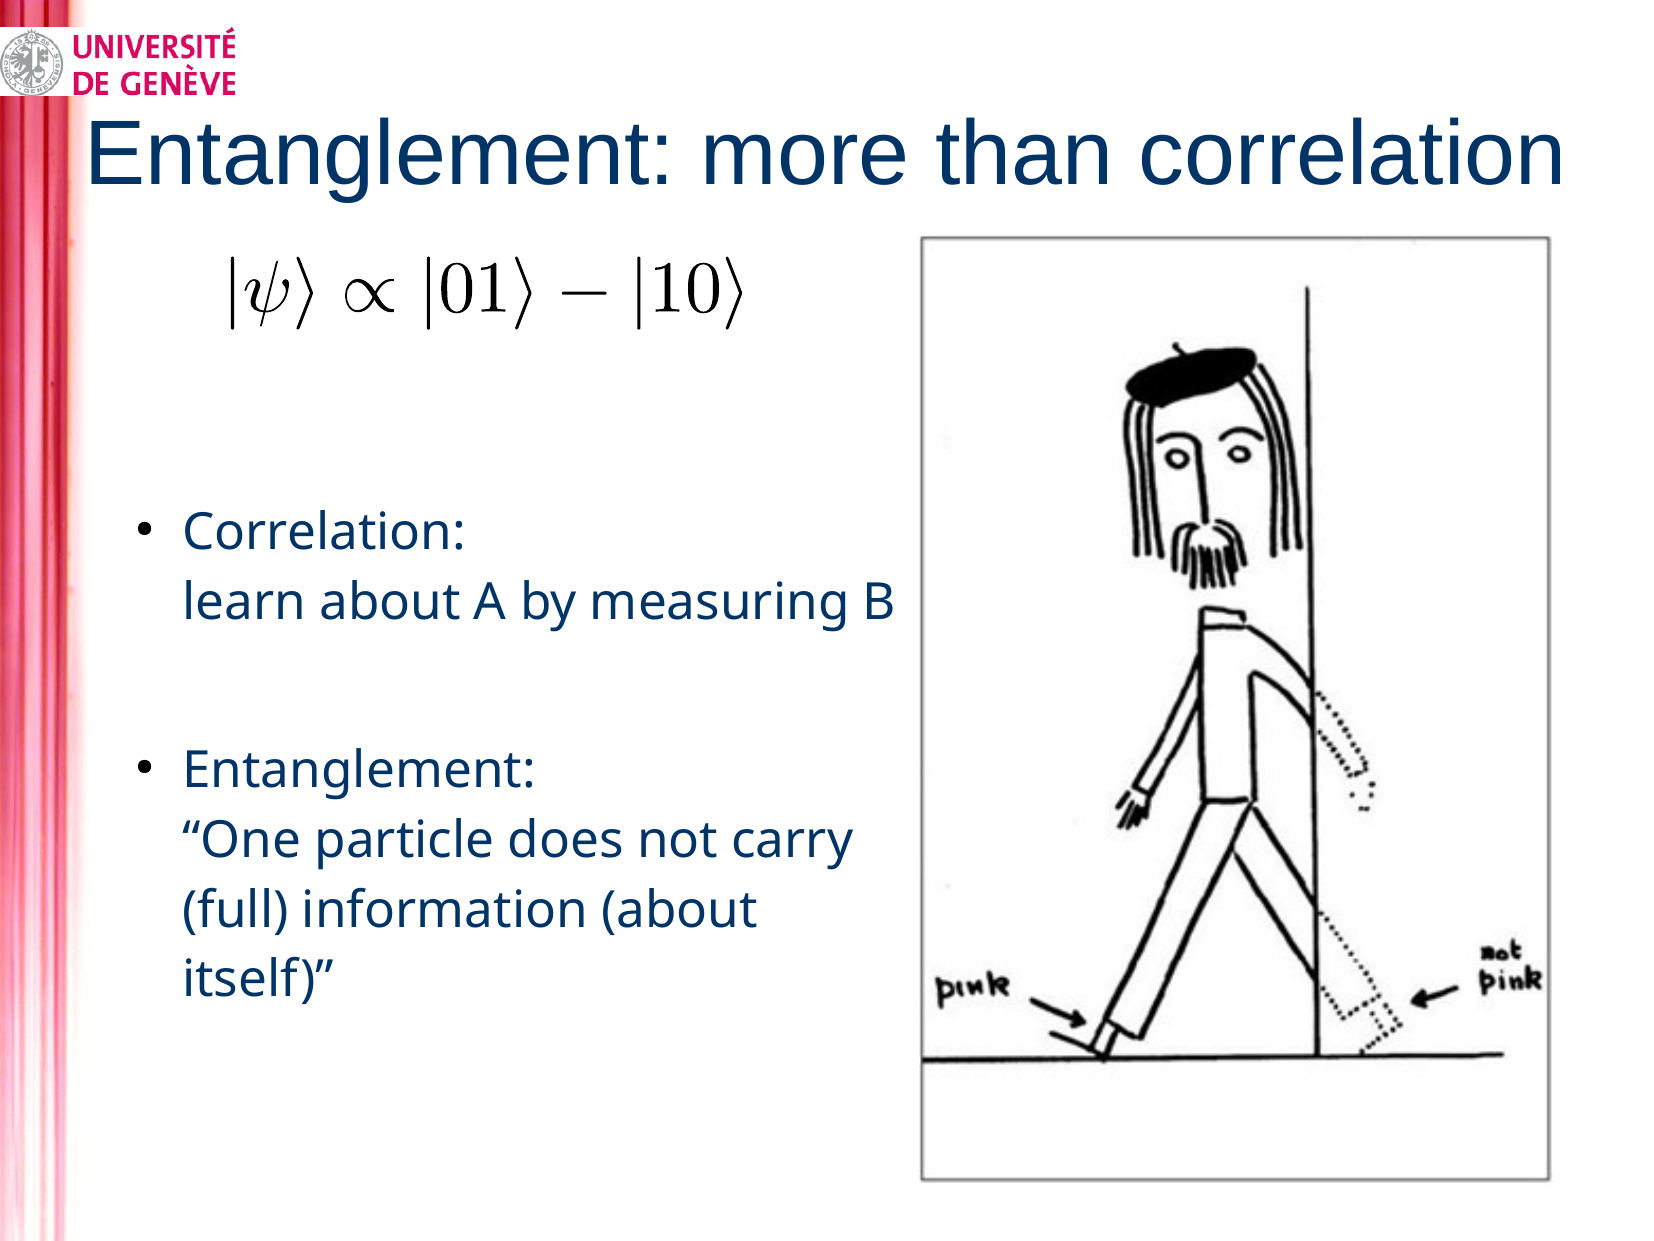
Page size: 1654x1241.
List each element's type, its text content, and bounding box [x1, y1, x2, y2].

picture [0, 0, 235, 1241]
text_box [222, 256, 751, 330]
picture [919, 235, 1554, 1186]
title Entanglement: more than correlation [82, 49, 1571, 257]
list Correlation: learn about A by measuring B Entanglement: “One particle does not carry (full) information (about itself)” [120, 495, 901, 1081]
